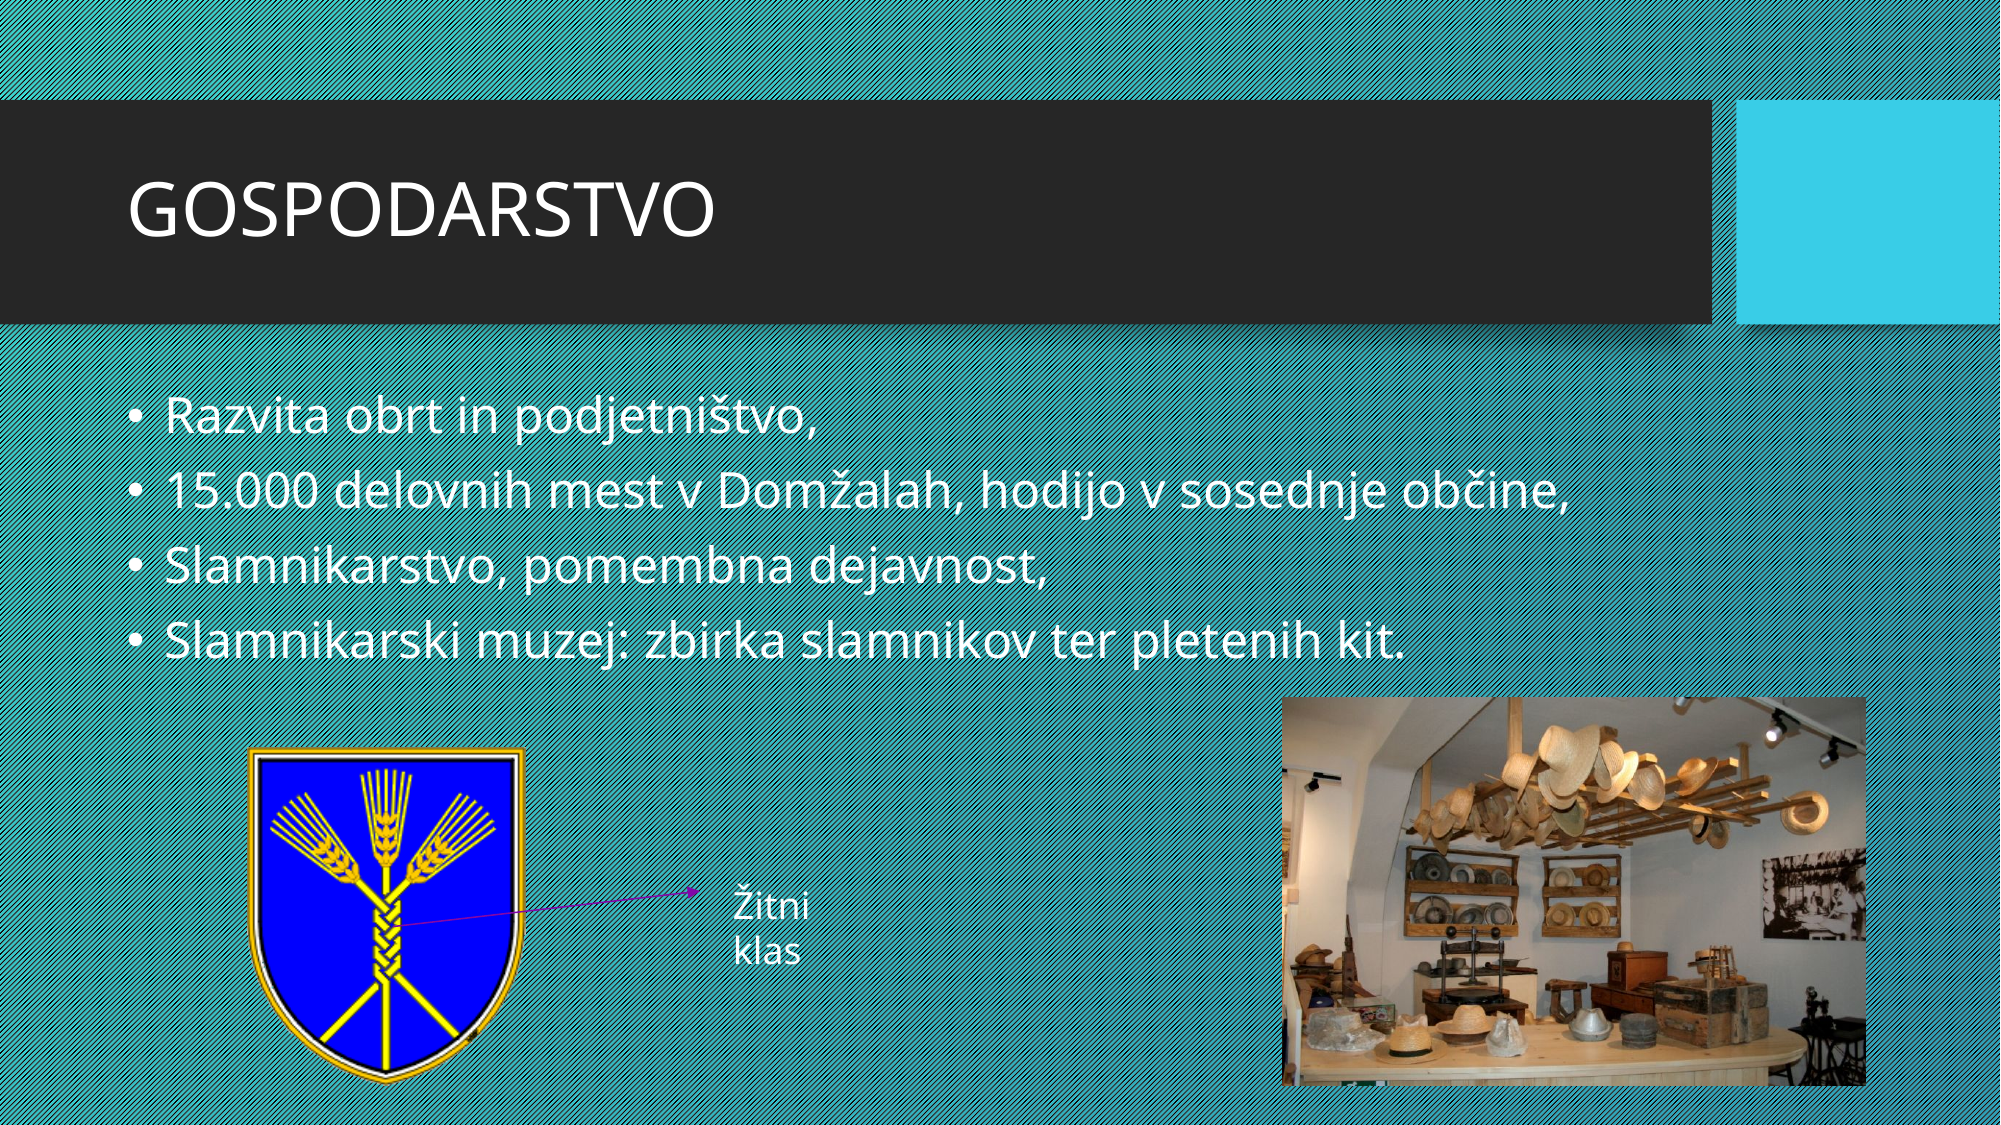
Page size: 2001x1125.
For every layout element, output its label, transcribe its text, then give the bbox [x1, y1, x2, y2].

title GOSPODARSTVO [111, 123, 1689, 301]
picture [0, 0, 2000, 1125]
text_box Žitni klas [718, 874, 901, 980]
list Razvita obrt in podjetništvo, 15.000 delovnih mest v Domžalah, hodijo v sosednje občine, Slamnikarstvo, pomembna dejavnost, Slamnikarski muzej: zbirka slamnikov ter pletenih kit. [111, 383, 1689, 974]
